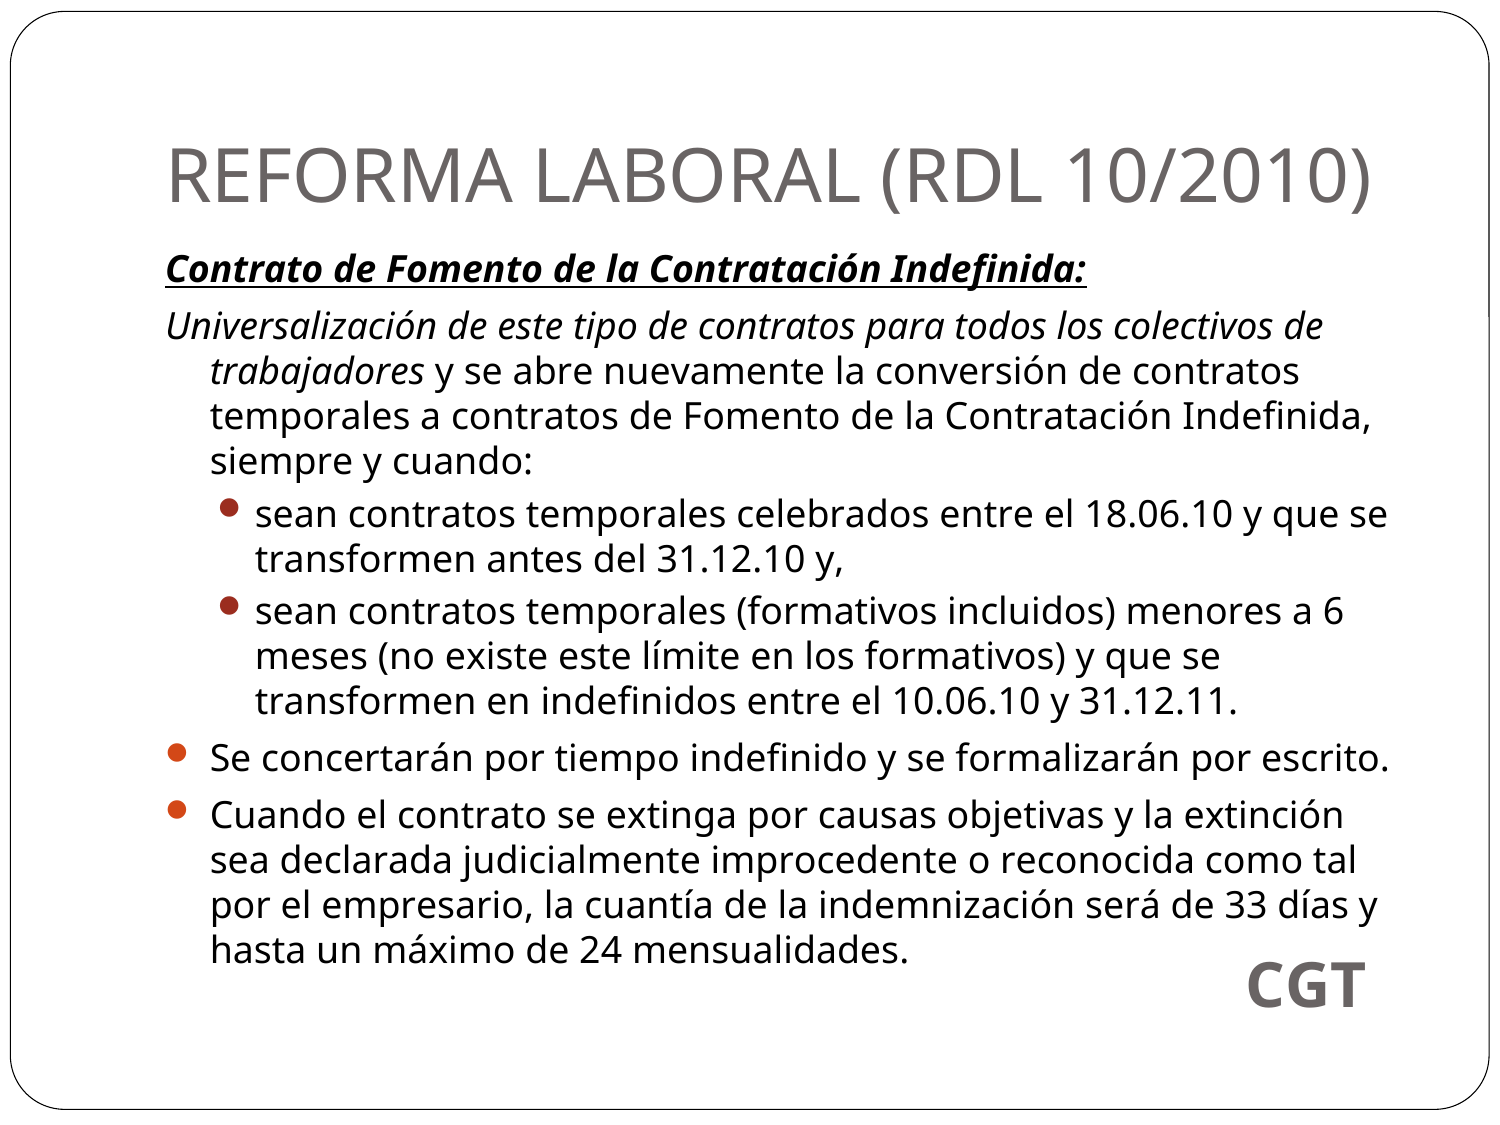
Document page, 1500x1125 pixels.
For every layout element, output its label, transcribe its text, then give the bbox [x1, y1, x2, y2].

title REFORMA LABORAL (RDL 10/2010) [150, 29, 1426, 233]
text_box CGT [1230, 937, 1500, 1028]
list Contrato de Fomento de la Contratación Indefinida: Universalización de este tipo de contratos para todos los colectivos de trabajadores y se abre nuevamente la conversión de contratos temporales a contratos de Fomento de la Contratación Indefinida, siempre y cuando: sean contratos temporales celebrados entre el 18.06.10 y que se transformen antes del 31.12.10 y, sean contratos temporales (formativos incluidos) menores a 6 meses (no existe este límite en los formativos) y que se transformen en indefinidos entre el 10.06.10 y 31.12.11. Se concertarán por tiempo indefinido y se formalizarán por escrito. Cuando el contrato se extinga por causas objetivas y la extinción sea declarada judicialmente improcedente o reconocida como tal por el empresario, la cuantía de la indemnización será de 33 días y hasta un máximo de 24 mensualidades. [150, 237, 1426, 1125]
